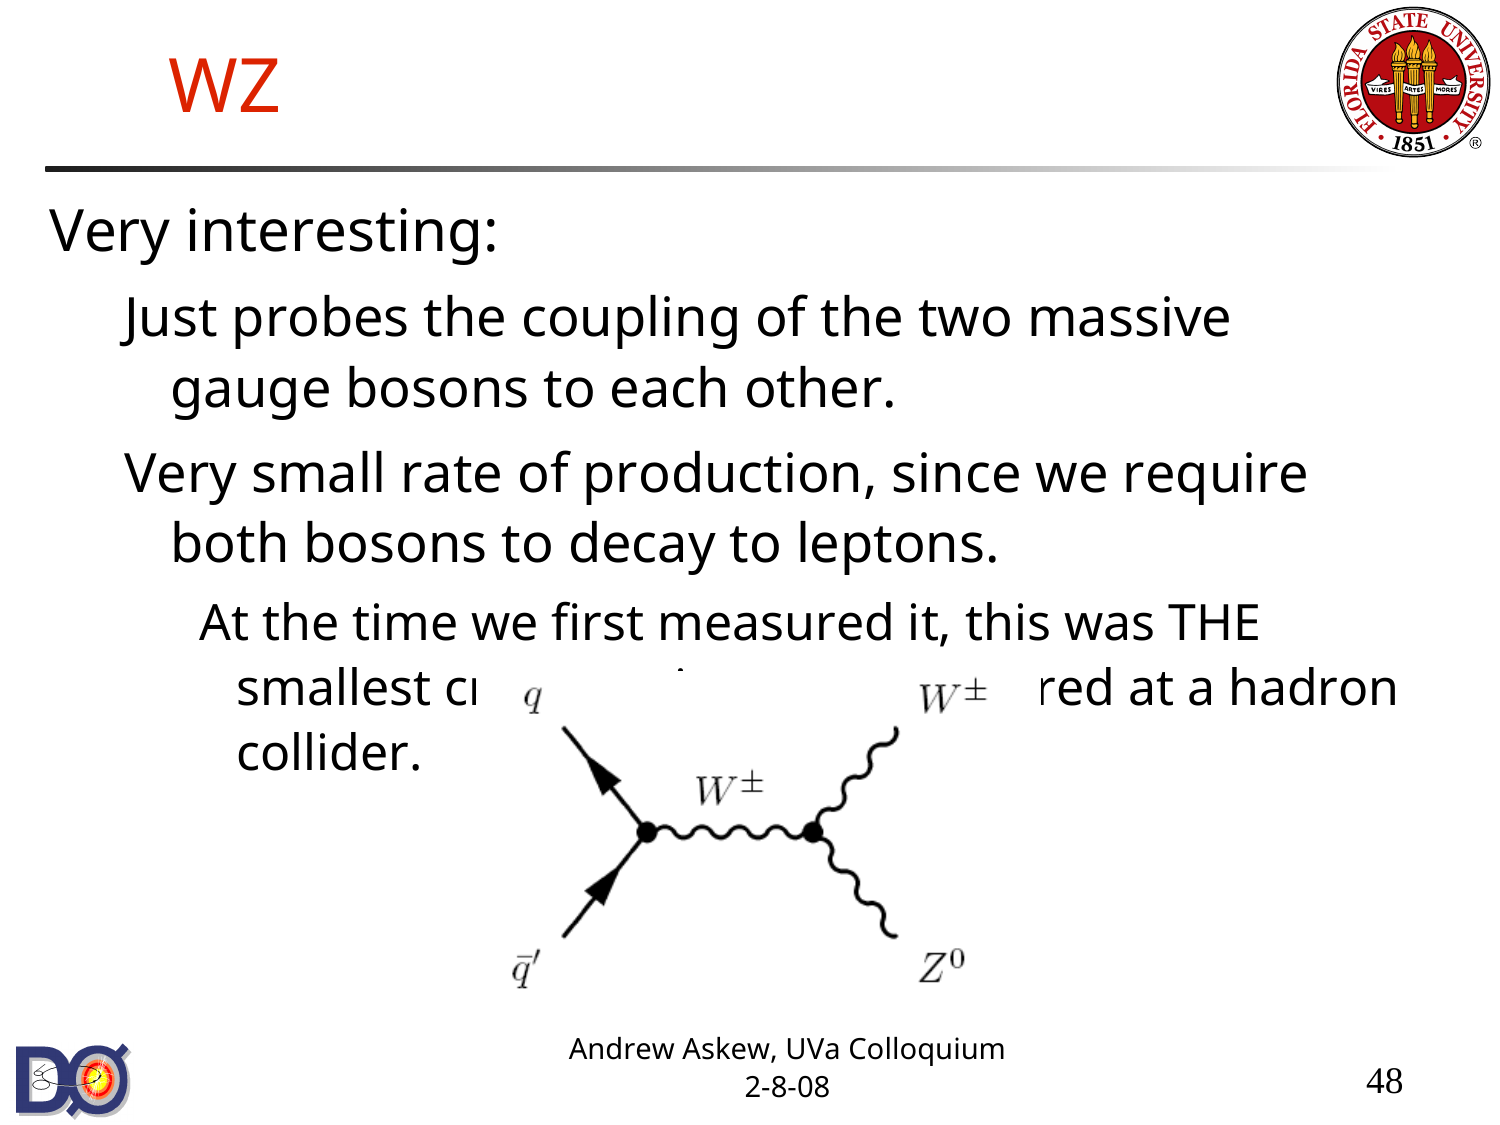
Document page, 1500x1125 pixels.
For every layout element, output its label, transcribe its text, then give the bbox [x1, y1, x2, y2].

picture [1335, 5, 1492, 159]
list Very interesting: Just probes the coupling of the two massive gauge bosons to each other. Very small rate of production, since we require both bosons to decay to leptons. At the time we first measured it, this was THE smallest cross section ever measured at a hadron collider. [49, 190, 1408, 974]
picture [9, 1042, 134, 1122]
picture [476, 671, 1041, 990]
title WZ [168, 29, 1313, 137]
